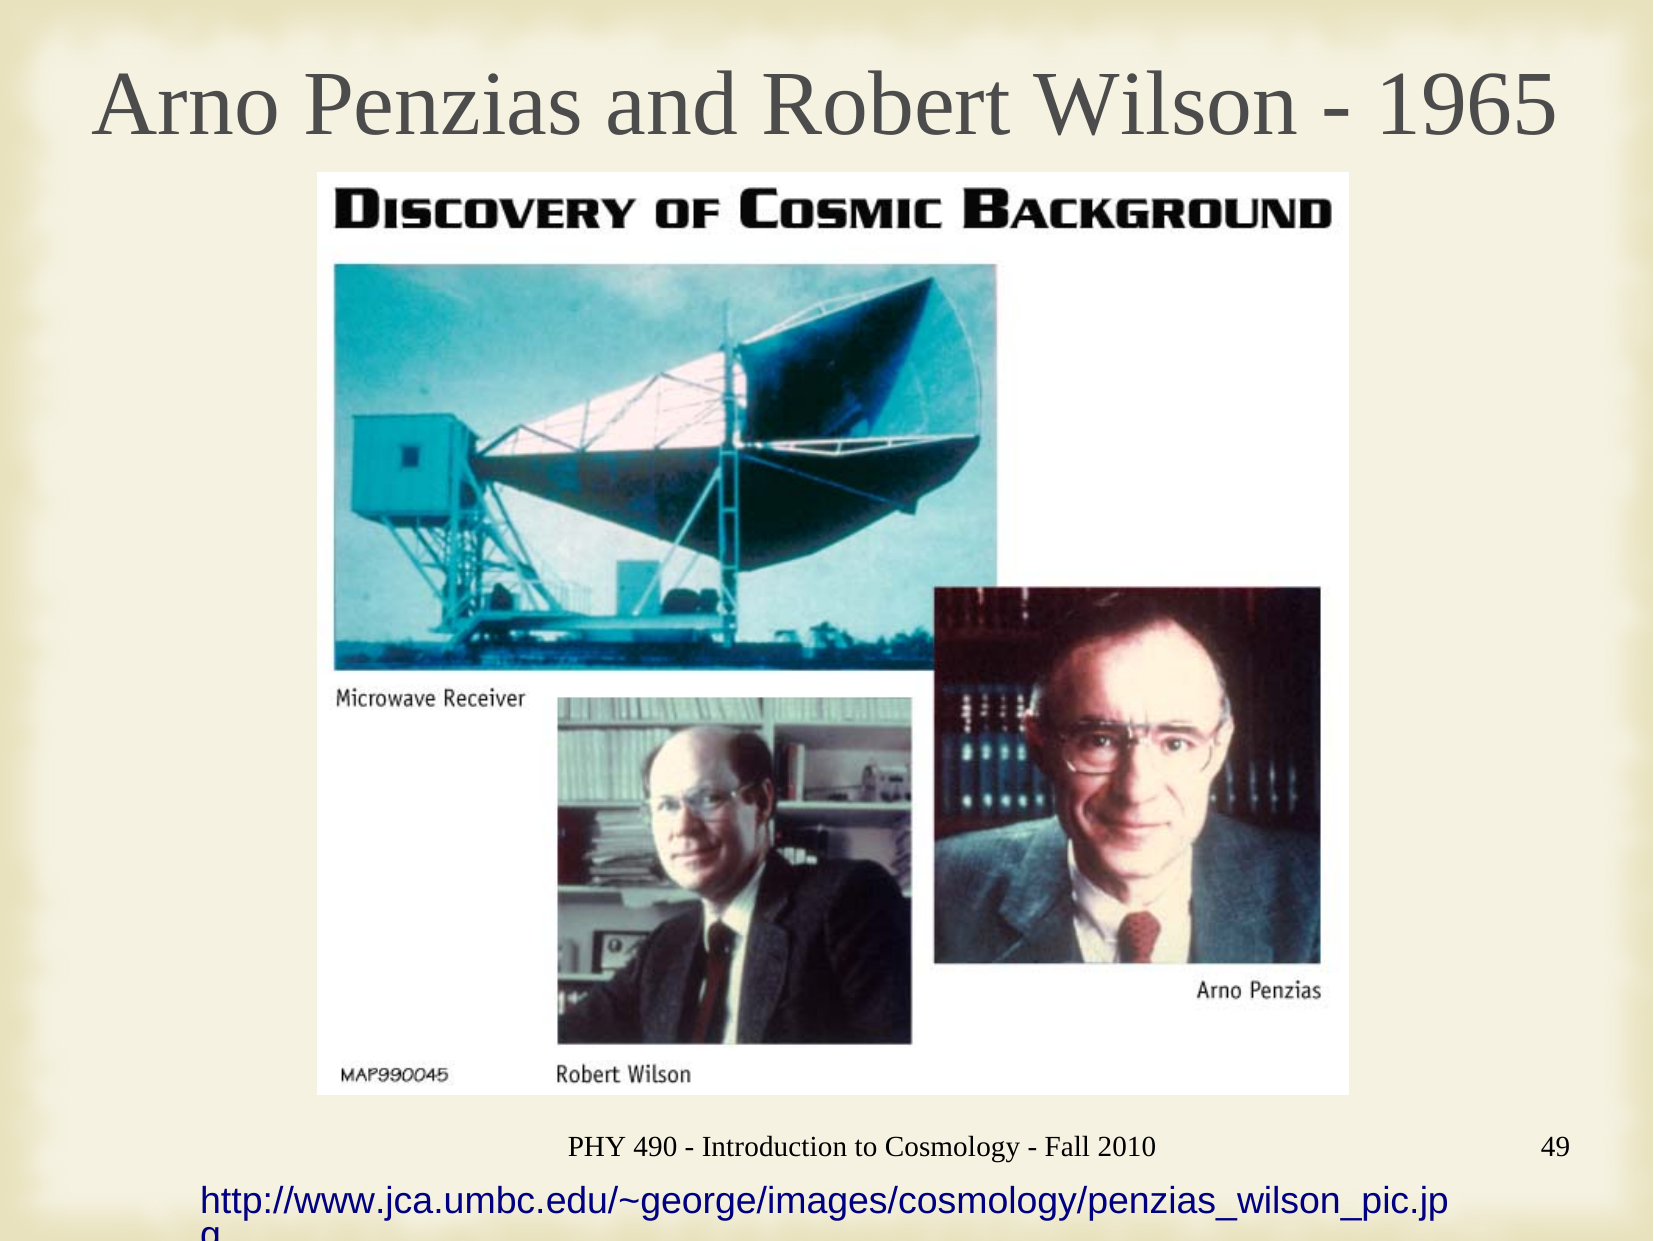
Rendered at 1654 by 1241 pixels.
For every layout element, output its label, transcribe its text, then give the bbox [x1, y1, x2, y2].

picture [0, 0, 1653, 1241]
title Arno Penzias and Robert Wilson - 1965 [82, 0, 1571, 208]
picture [205, 1230, 215, 1241]
text_box http://www.jca.umbc.edu/~george/images/cosmology/penzias_wilson_pic.jpg [185, 1172, 1482, 1230]
